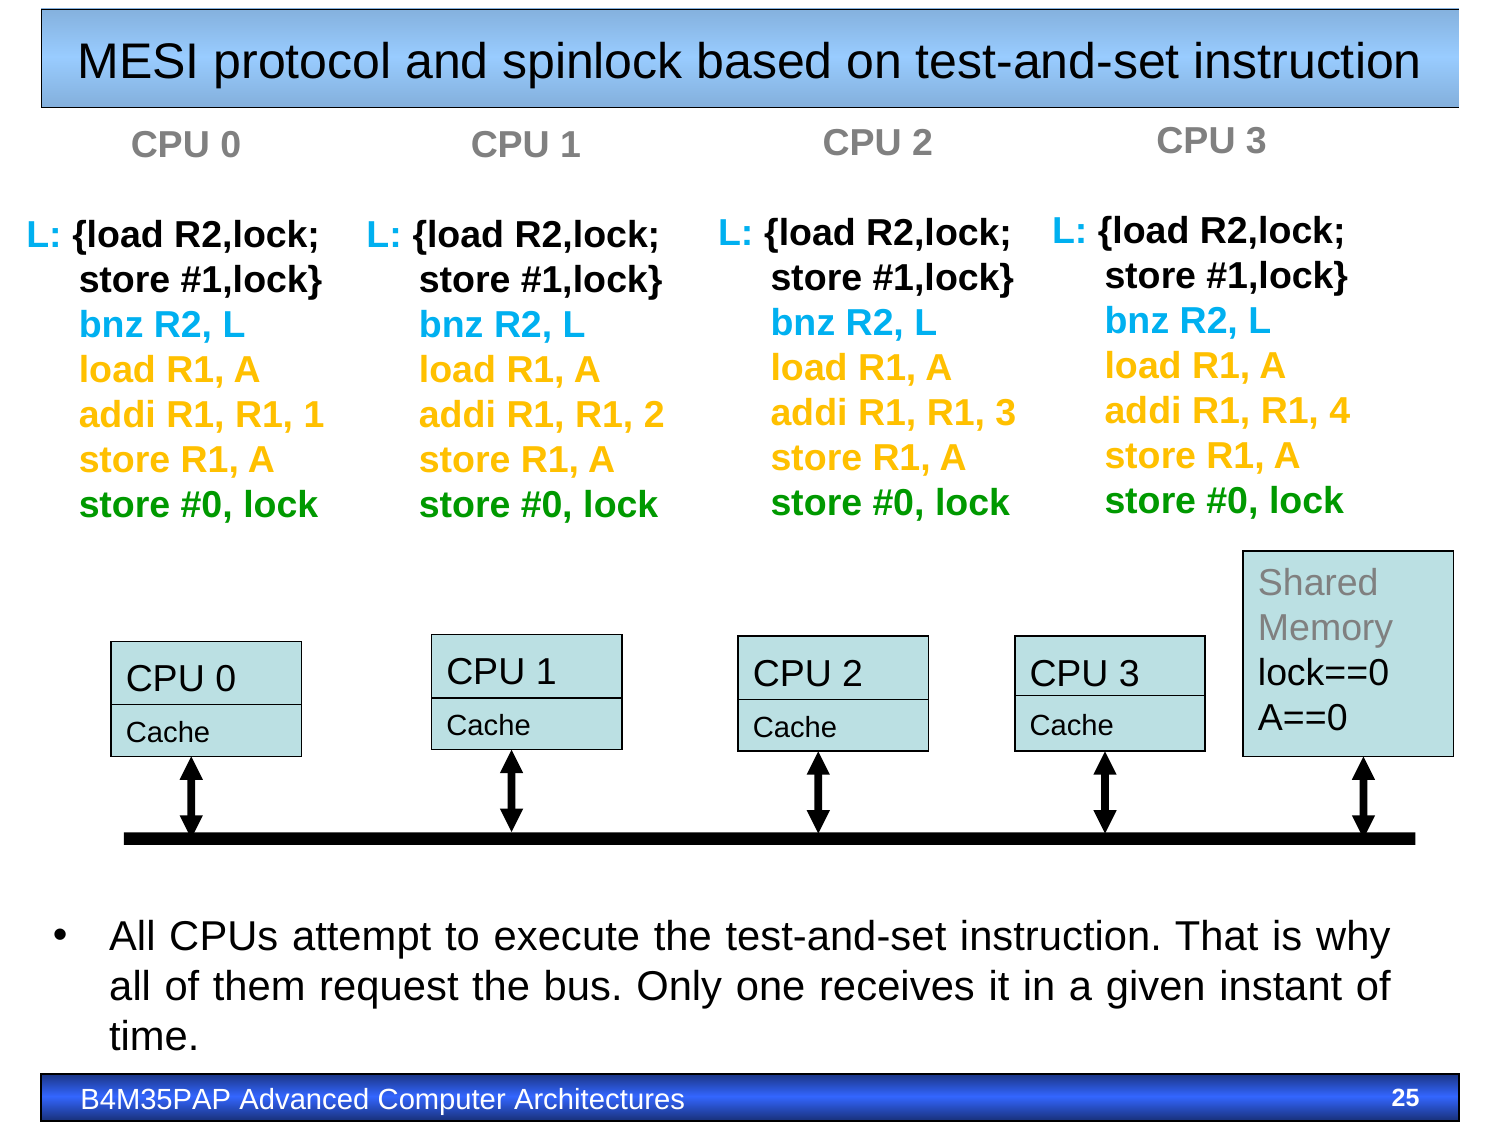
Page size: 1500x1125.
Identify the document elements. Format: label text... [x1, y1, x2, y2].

text_box CPU 3 [1014, 636, 1206, 695]
text_box Cache [1014, 695, 1206, 752]
text_box Cache [738, 699, 929, 752]
text_box CPU 2 [738, 636, 929, 699]
text_box Shared Memory lock==0 A==0 [1243, 550, 1454, 757]
text_box CPU 1 L: {load R2,lock; store #1,lock} bnz R2, L load R1, A addi R1, R1, 2 store R1, A store #0, lock [351, 112, 701, 533]
text_box CPU 0 L: {load R2,lock; store #1,lock} bnz R2, L load R1, A addi R1, R1, 1 store R1, A store #0, lock [11, 112, 351, 533]
text_box CPU 3 L: {load R2,lock; store #1,lock} bnz R2, L load R1, A addi R1, R1, 4 store R1, A store #0, lock [1037, 108, 1386, 529]
title MESI protocol and spinlock based on test-and-set instruction [41, 8, 1459, 108]
text_box CPU 0 [111, 641, 302, 704]
text_box CPU 2 L: {load R2,lock; store #1,lock} bnz R2, L load R1, A addi R1, R1, 3 store R1, A store #0, lock [703, 110, 1053, 531]
text_box All CPUs attempt to execute the test-and-set instruction. That is why all of them request the bus. Only one receives it in a given instant of time. [38, 901, 1407, 1117]
text_box Cache [431, 697, 622, 750]
text_box CPU 1 [431, 634, 622, 697]
text_box Cache [111, 704, 302, 757]
